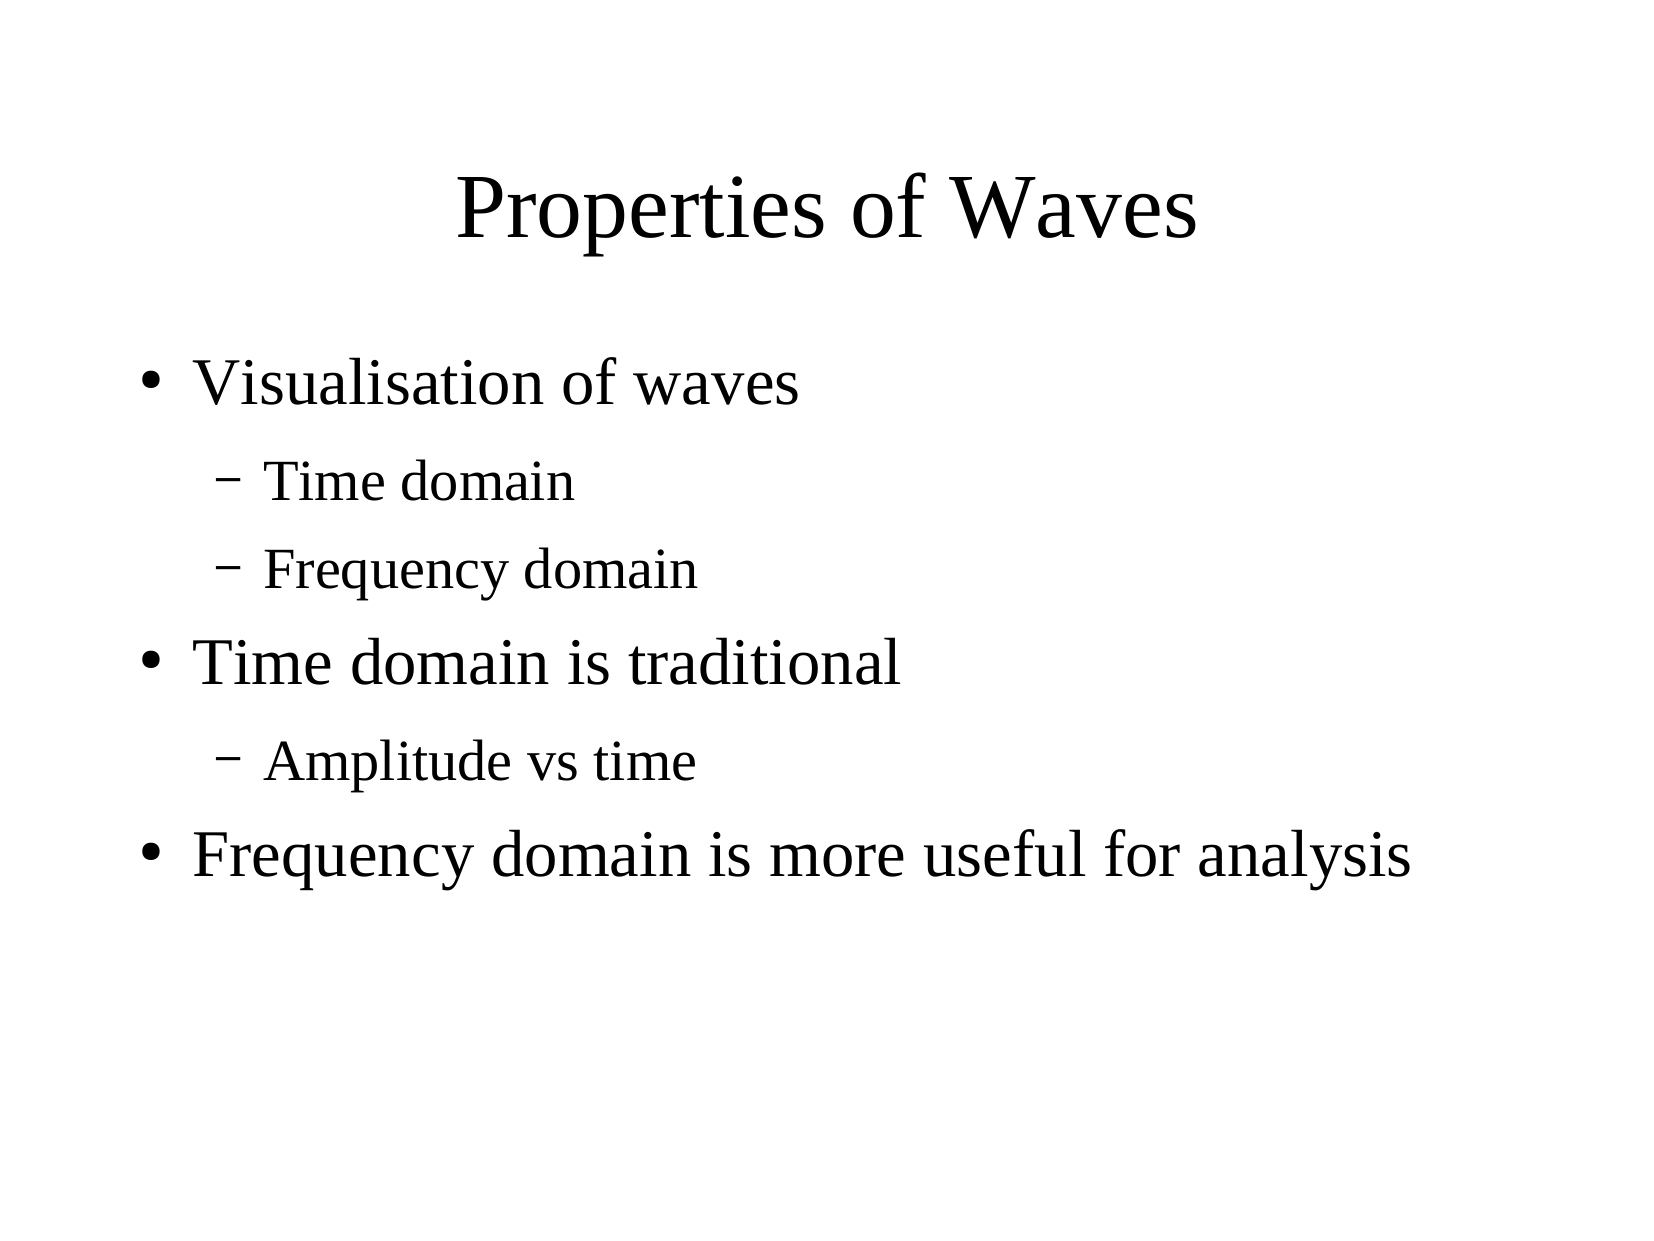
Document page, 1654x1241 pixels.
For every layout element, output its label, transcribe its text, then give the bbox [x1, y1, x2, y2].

title Properties of Waves [121, 102, 1534, 311]
list Visualisation of waves Time domain Frequency domain Time domain is traditional Amplitude vs time Frequency domain is more useful for analysis [121, 344, 1534, 1127]
